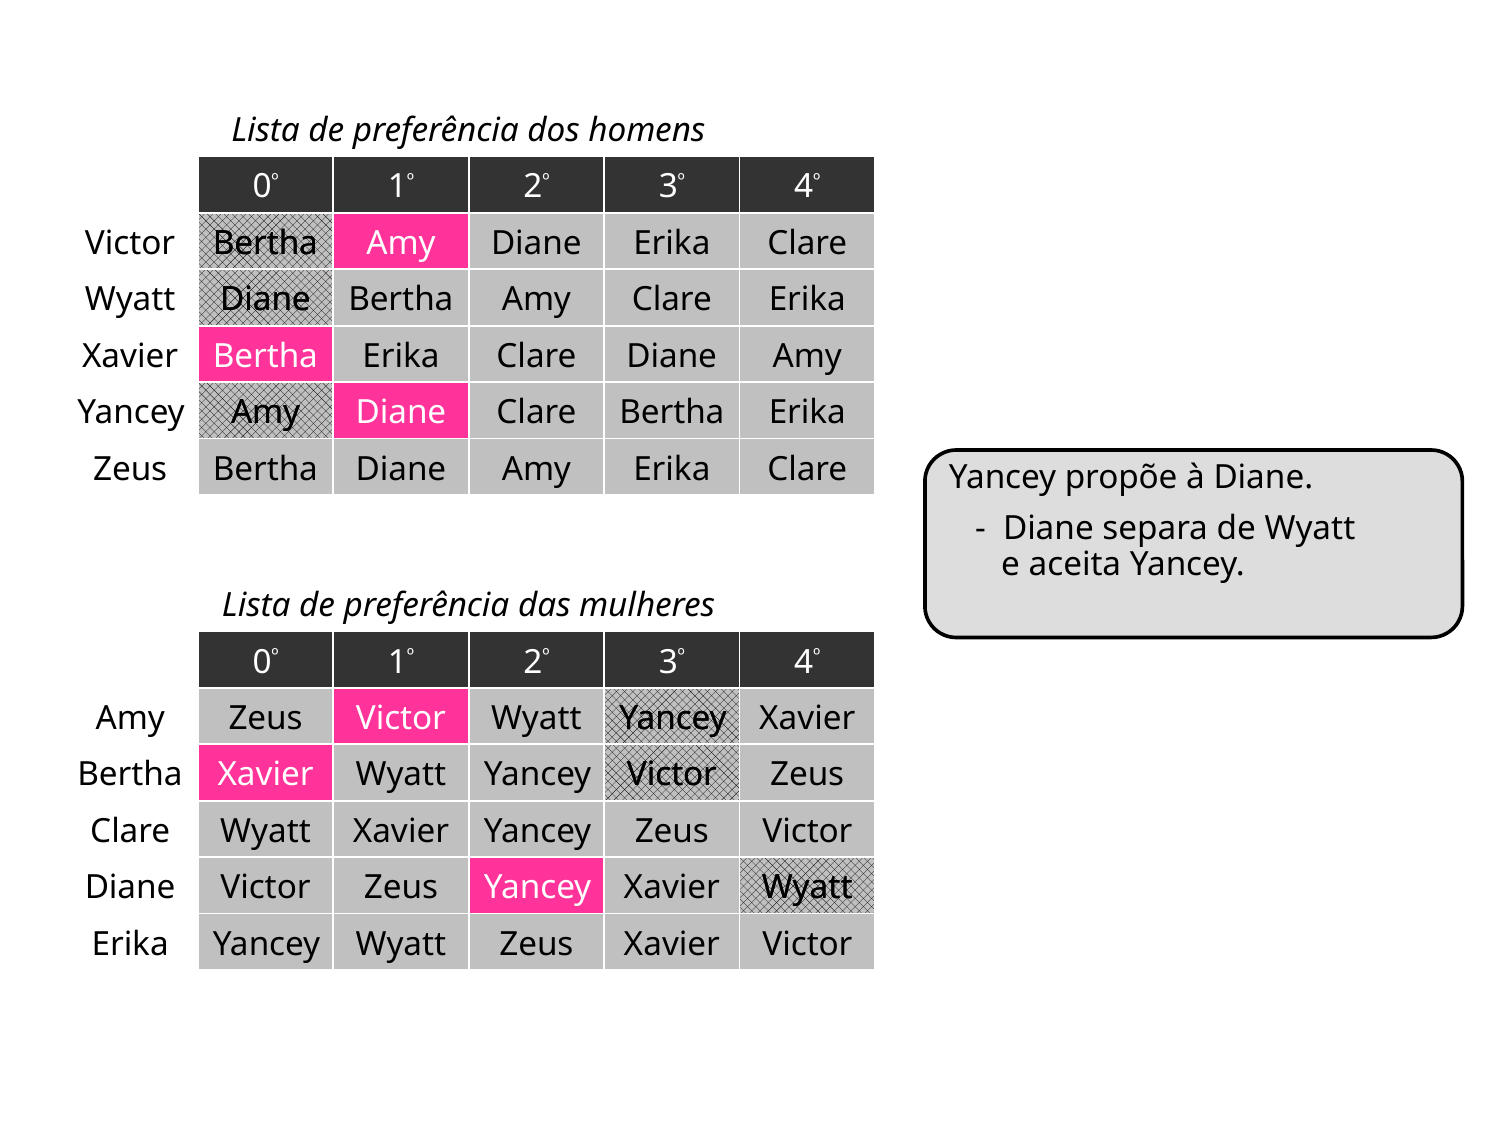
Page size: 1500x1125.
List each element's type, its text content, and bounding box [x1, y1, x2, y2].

text_box Bertha [197, 325, 334, 382]
text_box Yancey propõe à Diane. - Diane separa de Wyatt e aceita Yancey. [924, 450, 1463, 638]
text_box Amy [334, 212, 469, 270]
text_box Wyatt [739, 857, 875, 914]
text_box Yancey [468, 857, 605, 914]
text_box Yancey [604, 687, 740, 744]
text_box Amy [197, 382, 334, 439]
text_box Xavier [197, 744, 334, 801]
text_box Diane [197, 270, 334, 325]
text_box Bertha [197, 212, 334, 270]
text_box Victor [333, 687, 469, 745]
text_box Victor [604, 744, 740, 801]
text_box Diane [334, 382, 469, 439]
